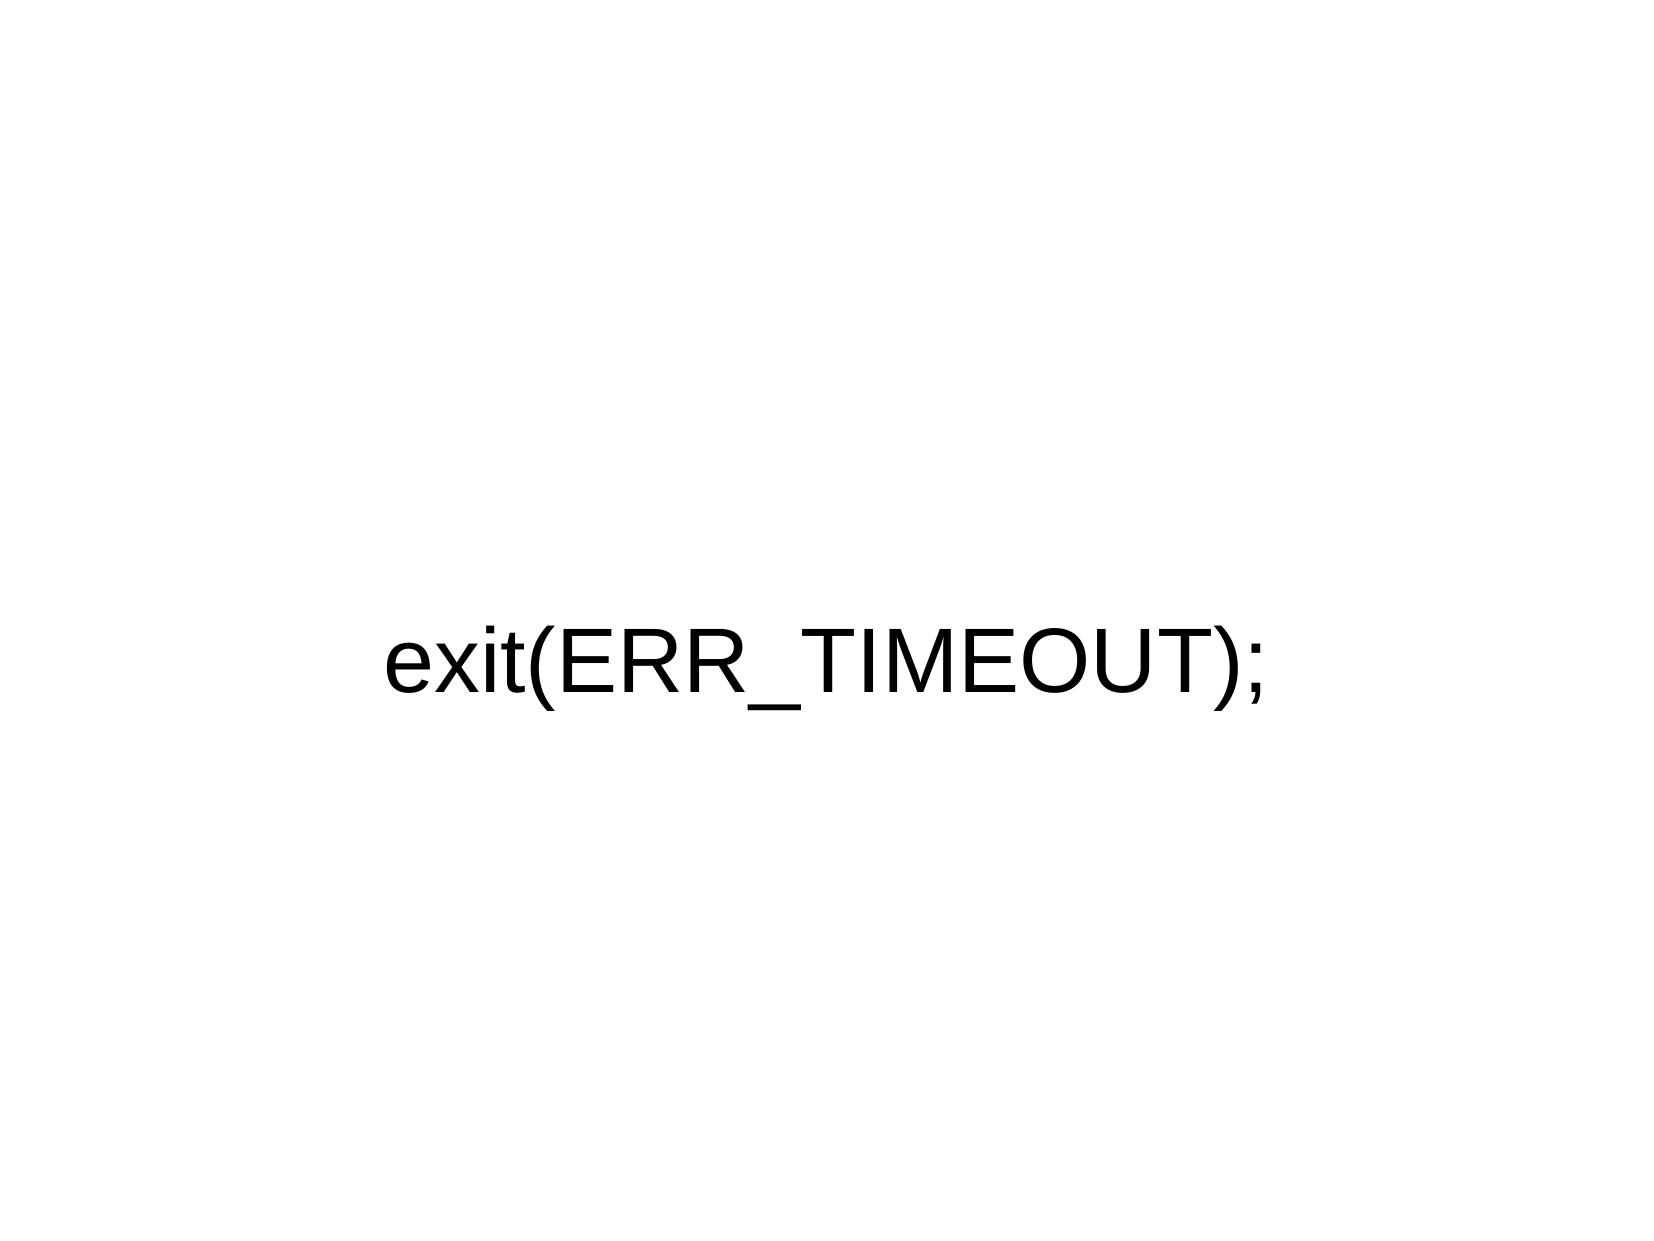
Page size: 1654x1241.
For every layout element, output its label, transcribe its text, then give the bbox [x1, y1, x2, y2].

title exit(ERR_TIMEOUT); [82, 557, 1571, 765]
